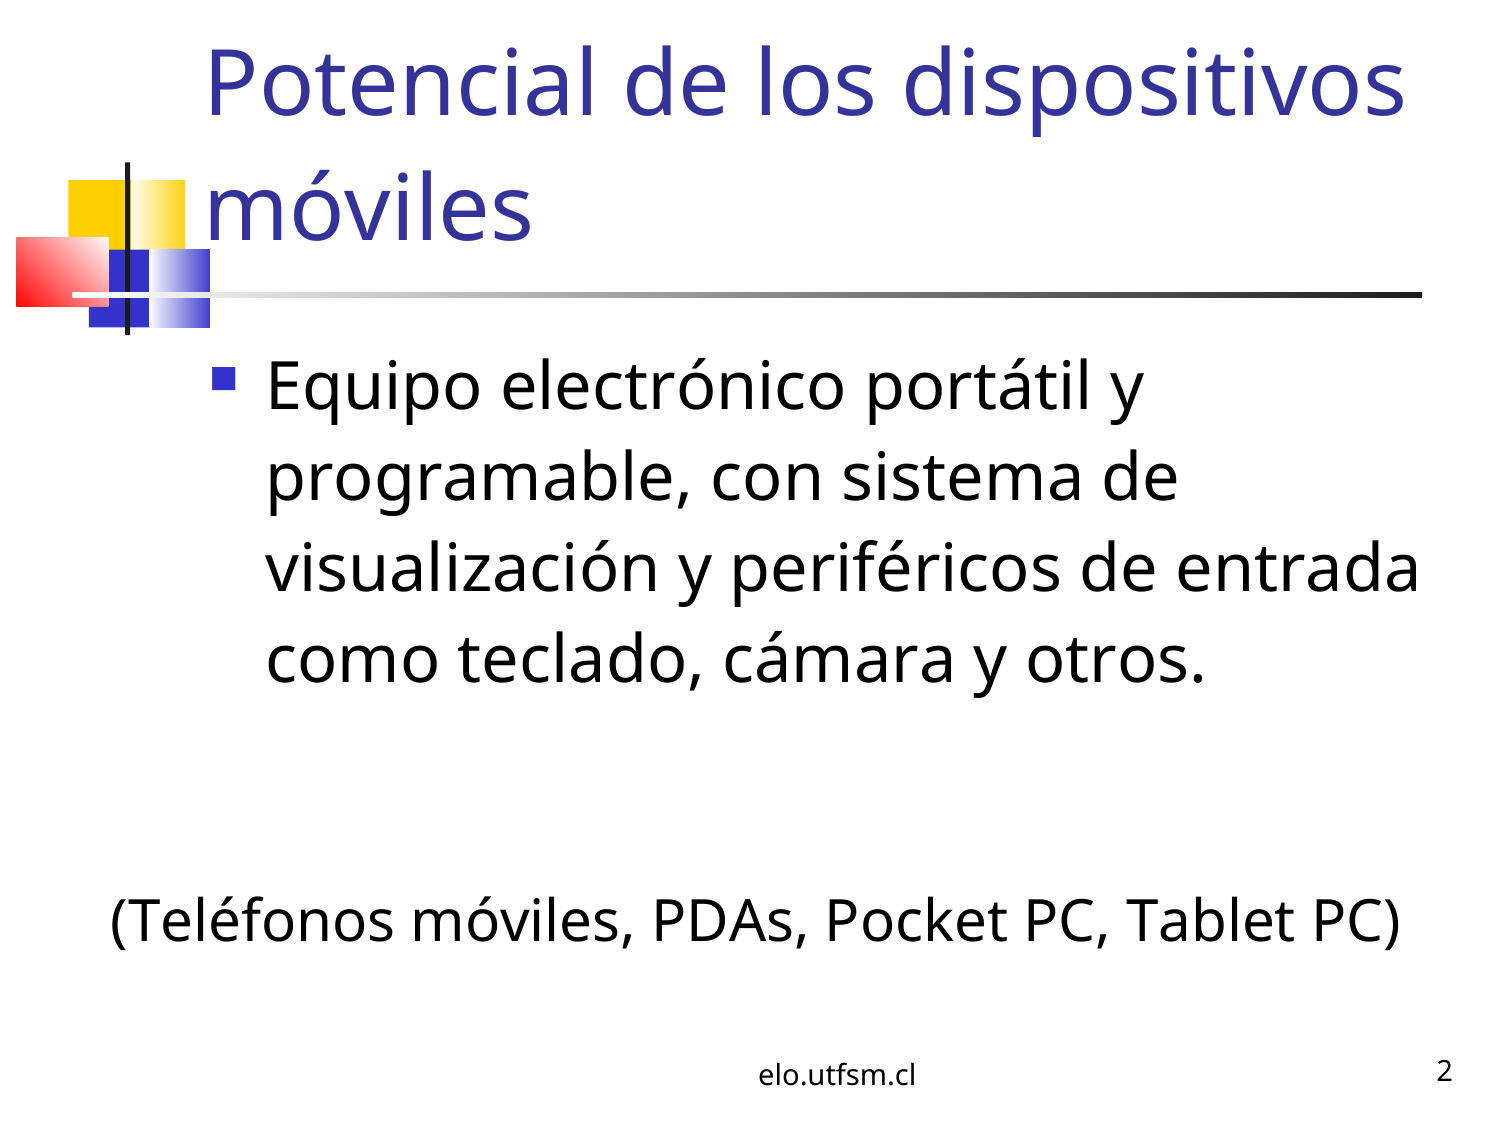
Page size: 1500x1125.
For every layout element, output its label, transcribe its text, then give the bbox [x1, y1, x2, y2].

title Potencial de los dispositivos móviles [188, 35, 1468, 276]
list Equipo electrónico portátil y programable, con sistema de visualización y periféricos de entrada como teclado, cámara y otros. [193, 331, 1469, 1007]
text_box elo.utfsm.cl [599, 1024, 1075, 1100]
text_box (Teléfonos móviles, PDAs, Pocket PC, Tablet PC) [95, 875, 1451, 961]
text_box <number> [1155, 1024, 1468, 1100]
